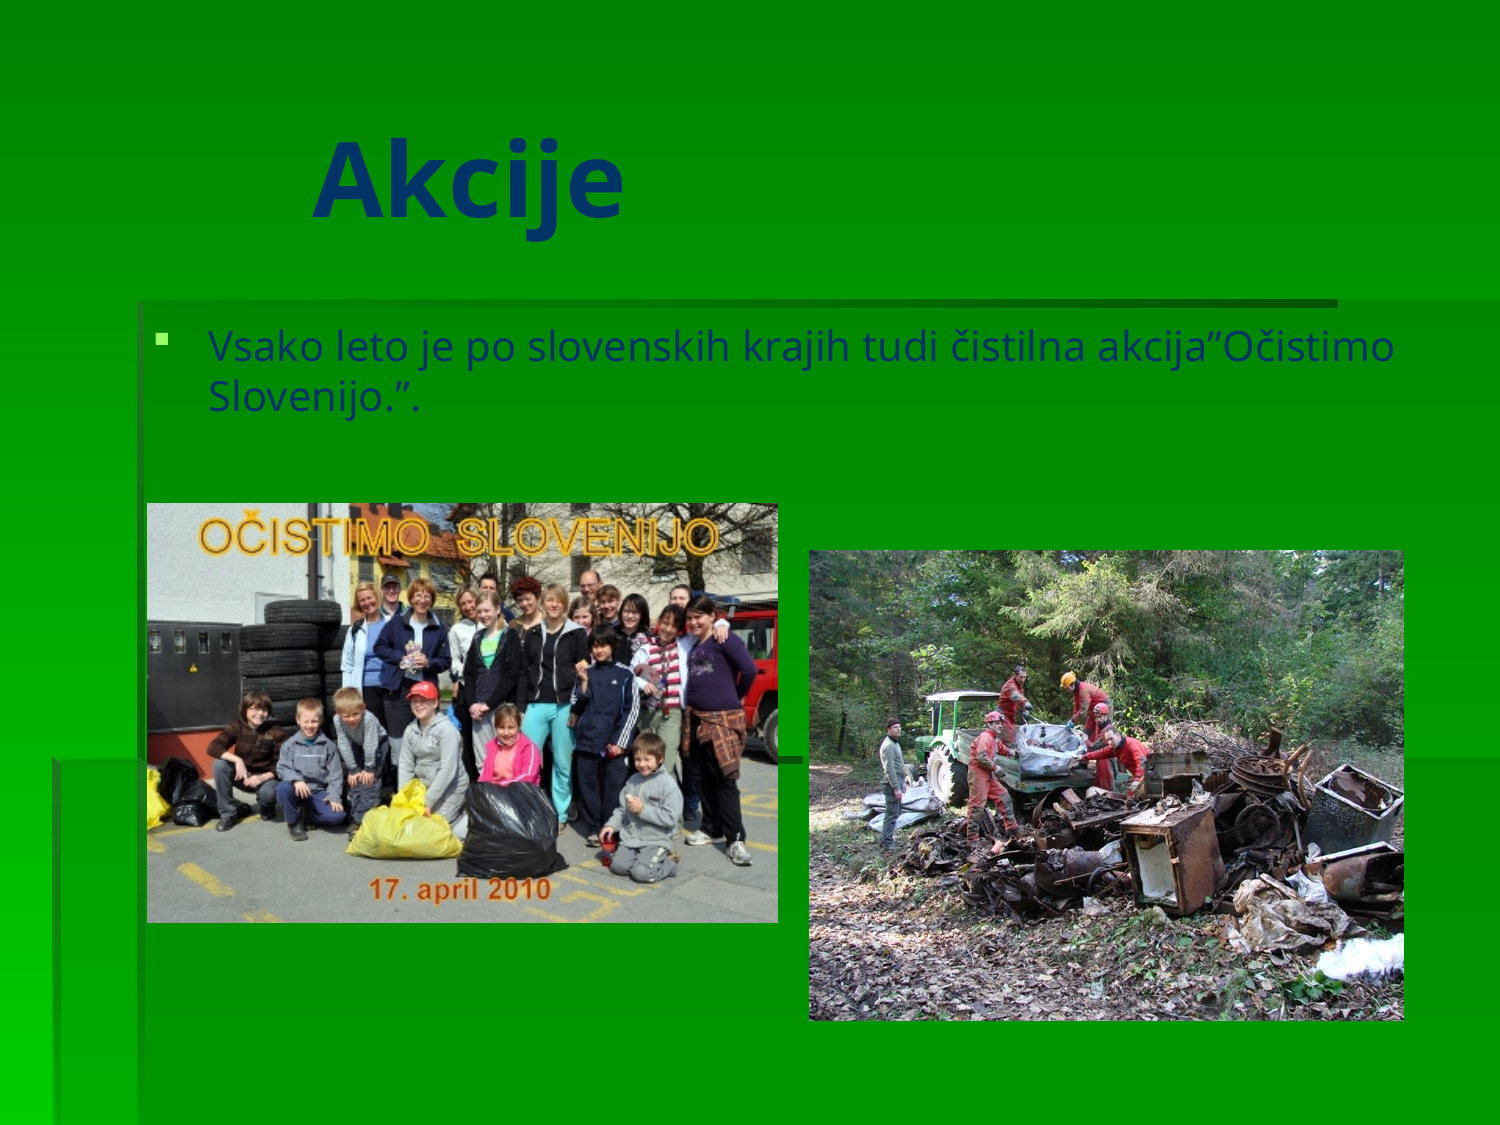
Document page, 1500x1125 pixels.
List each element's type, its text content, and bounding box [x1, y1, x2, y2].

list Vsako leto je po slovenskih krajih tudi čistilna akcija”Očistimo Slovenijo.”. [137, 312, 1451, 1000]
title Akcije [75, 40, 1451, 275]
picture [147, 503, 778, 923]
picture [809, 550, 1404, 1021]
